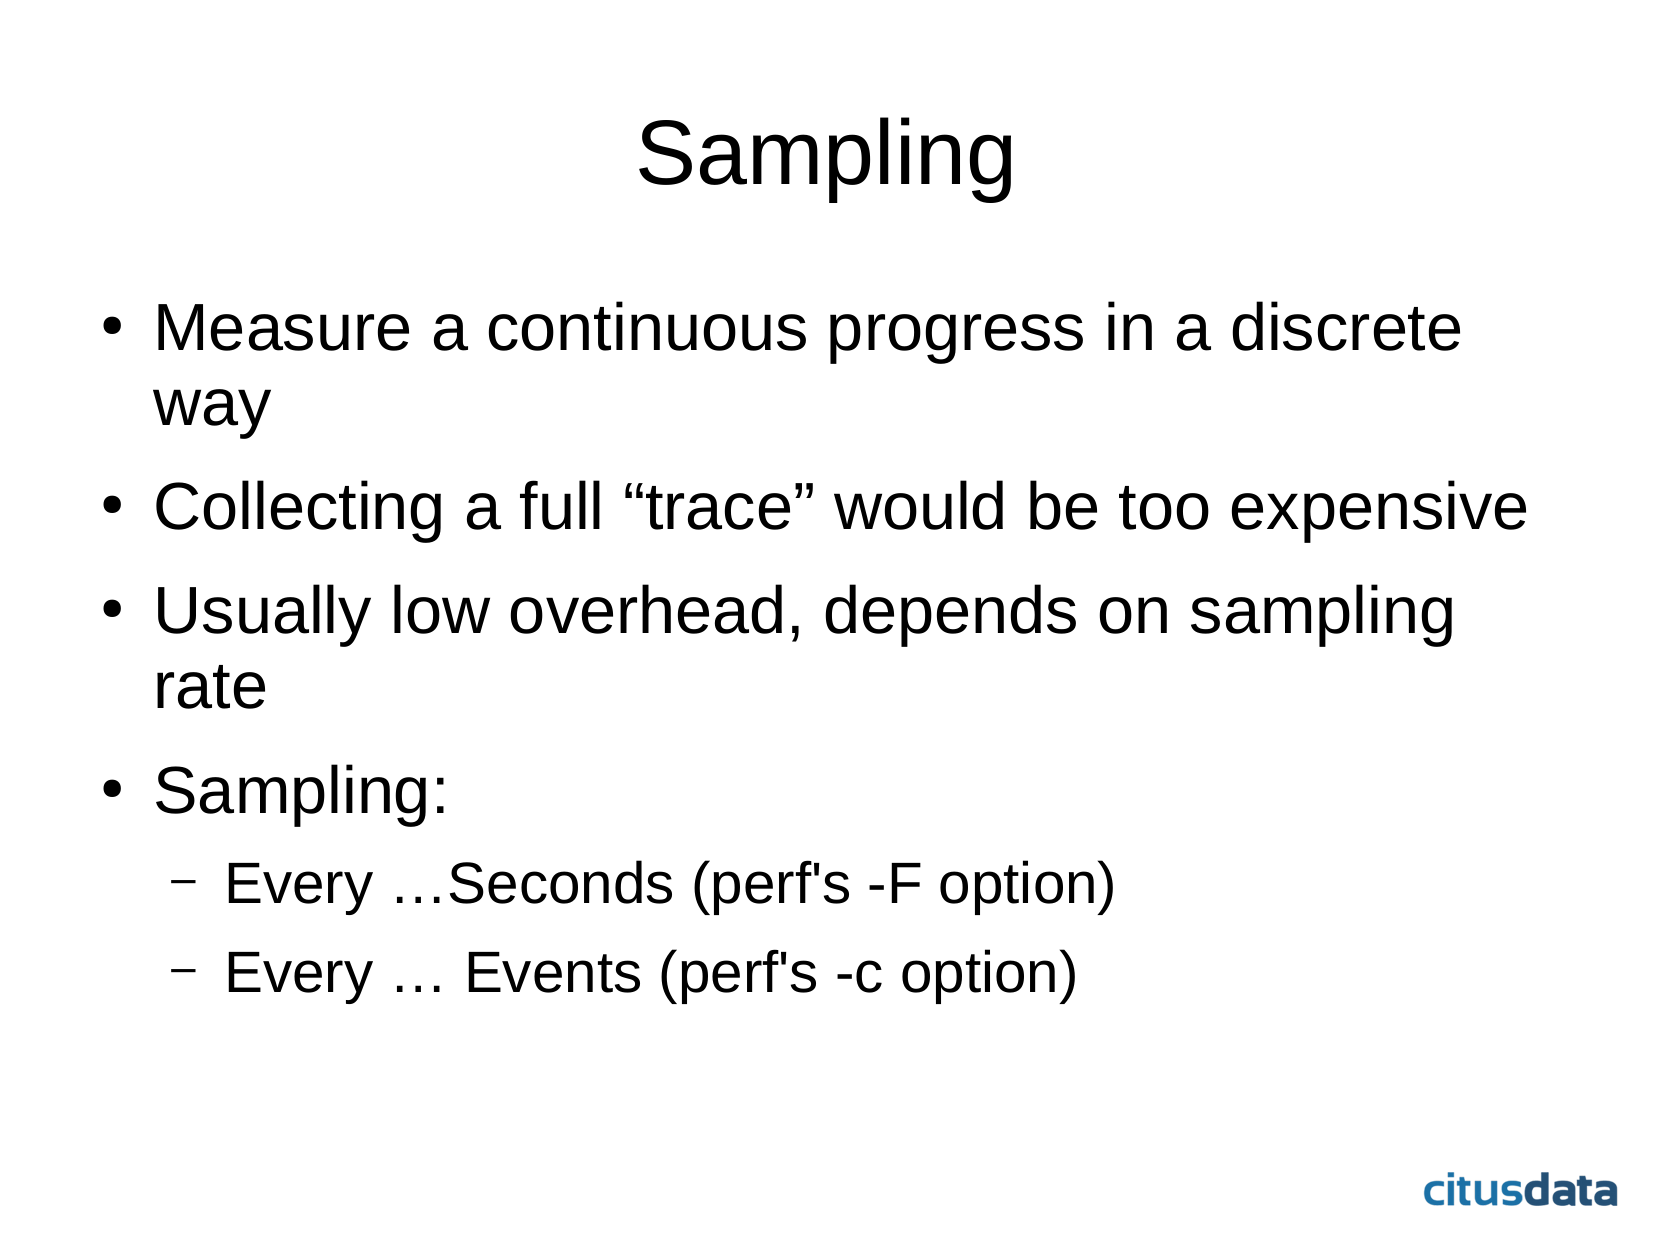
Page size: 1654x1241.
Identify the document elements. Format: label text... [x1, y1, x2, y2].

list Measure a continuous progress in a discrete way Collecting a full “trace” would be too expensive Usually low overhead, depends on sampling rate Sampling: Every …Seconds (perf's -F option) Every … Events (perf's -c option) [82, 290, 1571, 1096]
picture [1420, 1167, 1622, 1209]
title Sampling [82, 49, 1571, 257]
